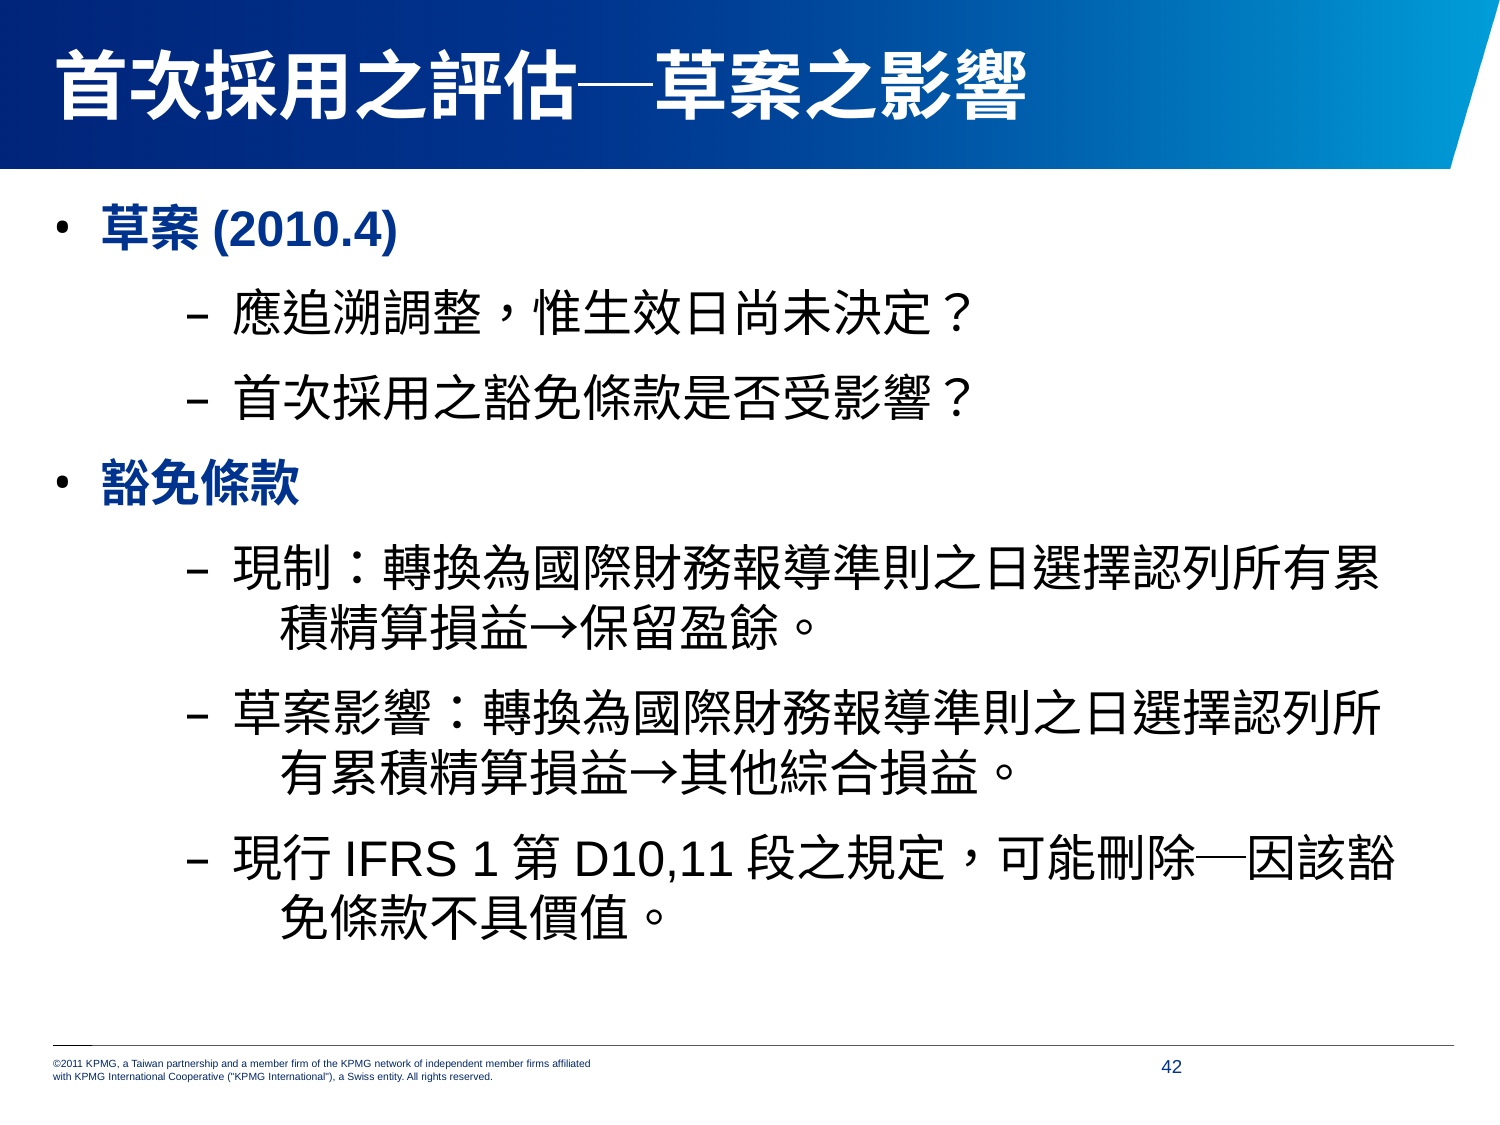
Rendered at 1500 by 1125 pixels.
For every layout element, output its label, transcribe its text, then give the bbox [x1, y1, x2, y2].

list 草案(2010.4) 應追溯調整，惟生效日尚未決定？ 首次採用之豁免條款是否受影響？ 豁免條款 現制：轉換為國際財務報導準則之日選擇認列所有累積精算損益→保留盈餘。 草案影響：轉換為國際財務報導準則之日選擇認列所有累積精算損益→其他綜合損益。 現行IFRS 1第D10,11段之規定，可能刪除─因該豁免條款不具價值。 [53, 196, 1404, 948]
title 首次採用之評估─草案之影響 [53, 19, 1456, 149]
text_box [1146, 1047, 1418, 1094]
